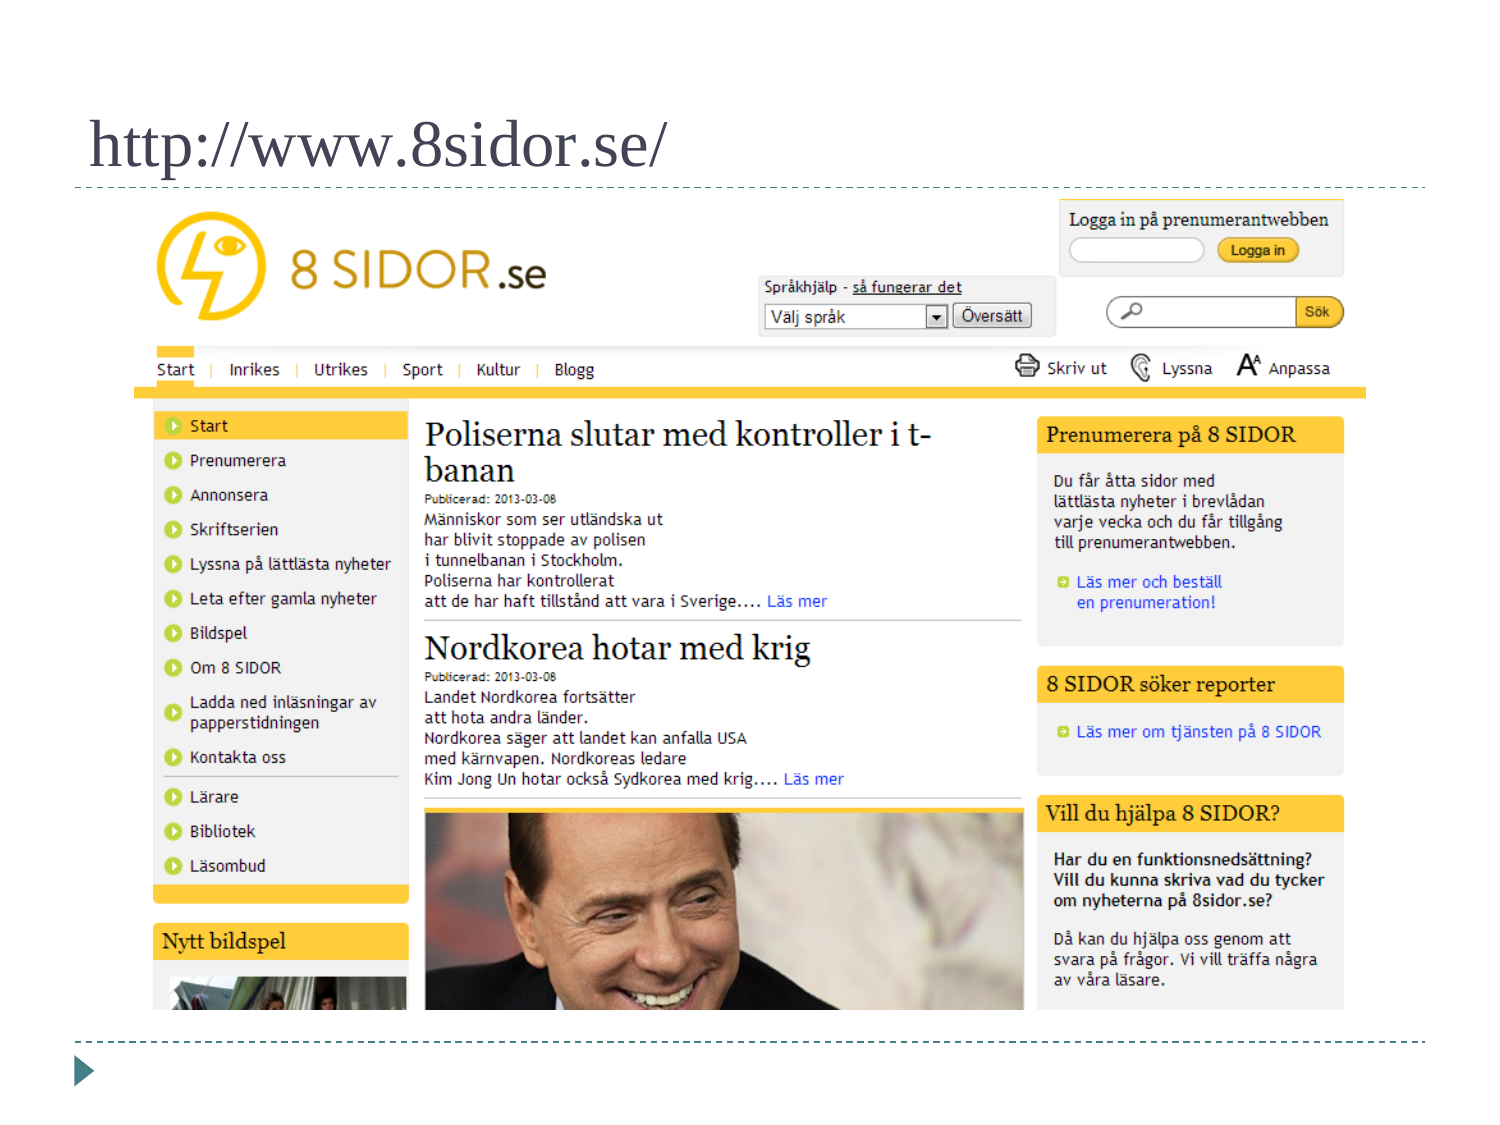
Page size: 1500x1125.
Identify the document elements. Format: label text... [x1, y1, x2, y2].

title http://www.8sidor.se/ [75, 24, 1426, 188]
text_box [134, 200, 1366, 1010]
